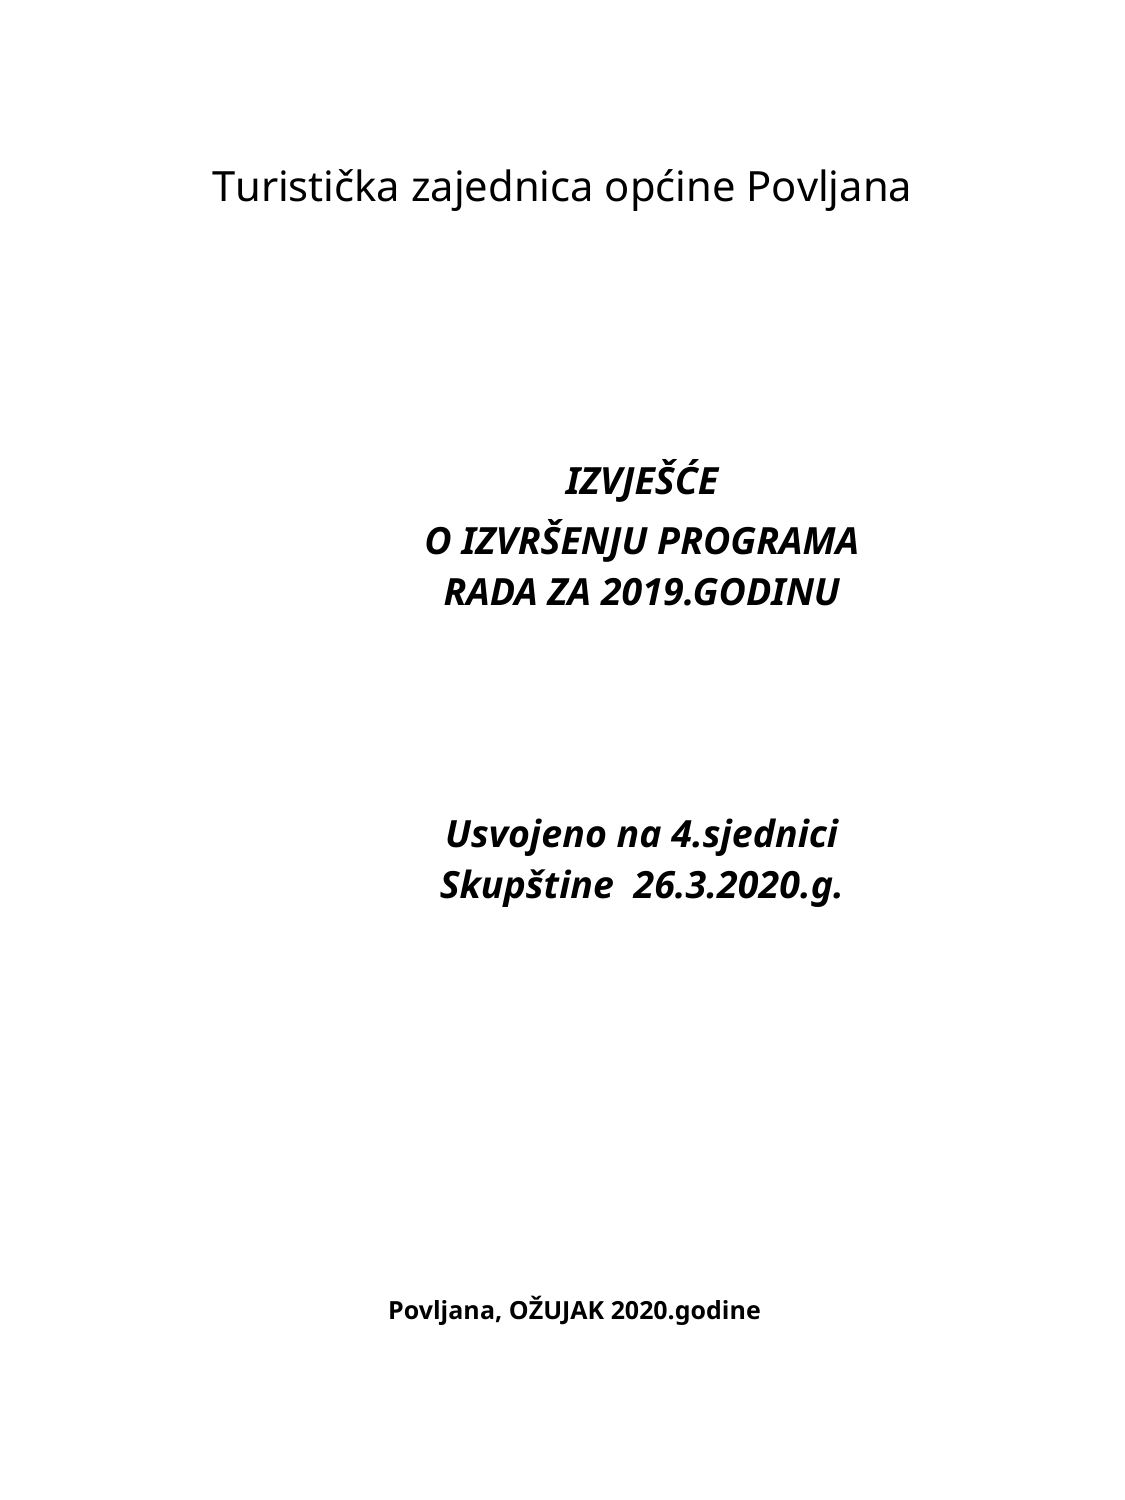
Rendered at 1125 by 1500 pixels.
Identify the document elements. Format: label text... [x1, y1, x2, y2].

text_box Povljana, OŽUJAK 2020.godine [373, 1285, 961, 1335]
text_box IZVJEŠĆE O IZVRŠENJU PROGRAMA RADA ZA 2019.GODINU Usvojeno na 4.sjednici Skupštine 26.3.2020.g. [98, 446, 886, 878]
title Turistička zajednica općine Povljana [56, 60, 1069, 311]
